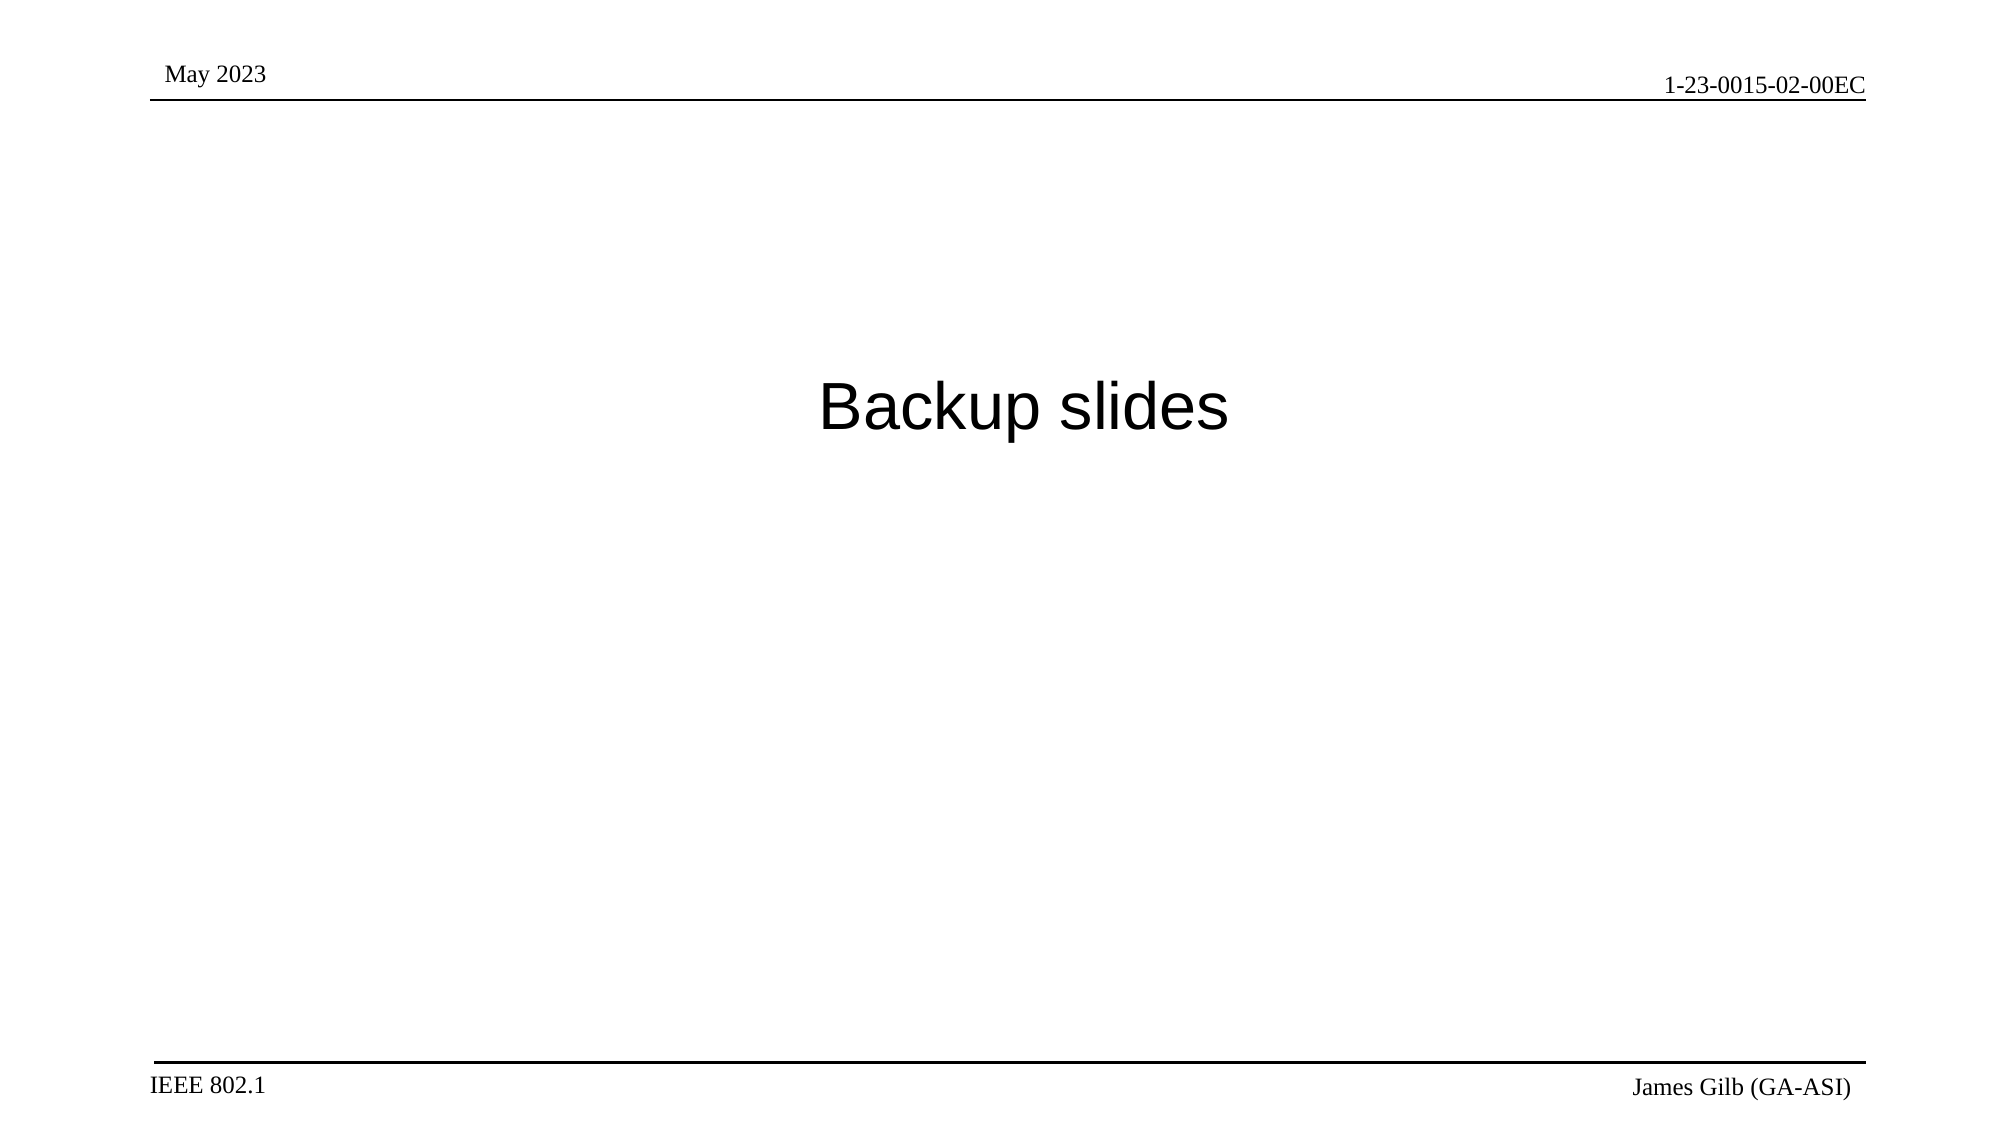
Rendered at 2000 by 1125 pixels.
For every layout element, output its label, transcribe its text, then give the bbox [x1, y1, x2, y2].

subtitle Backup slides [149, 112, 1900, 693]
